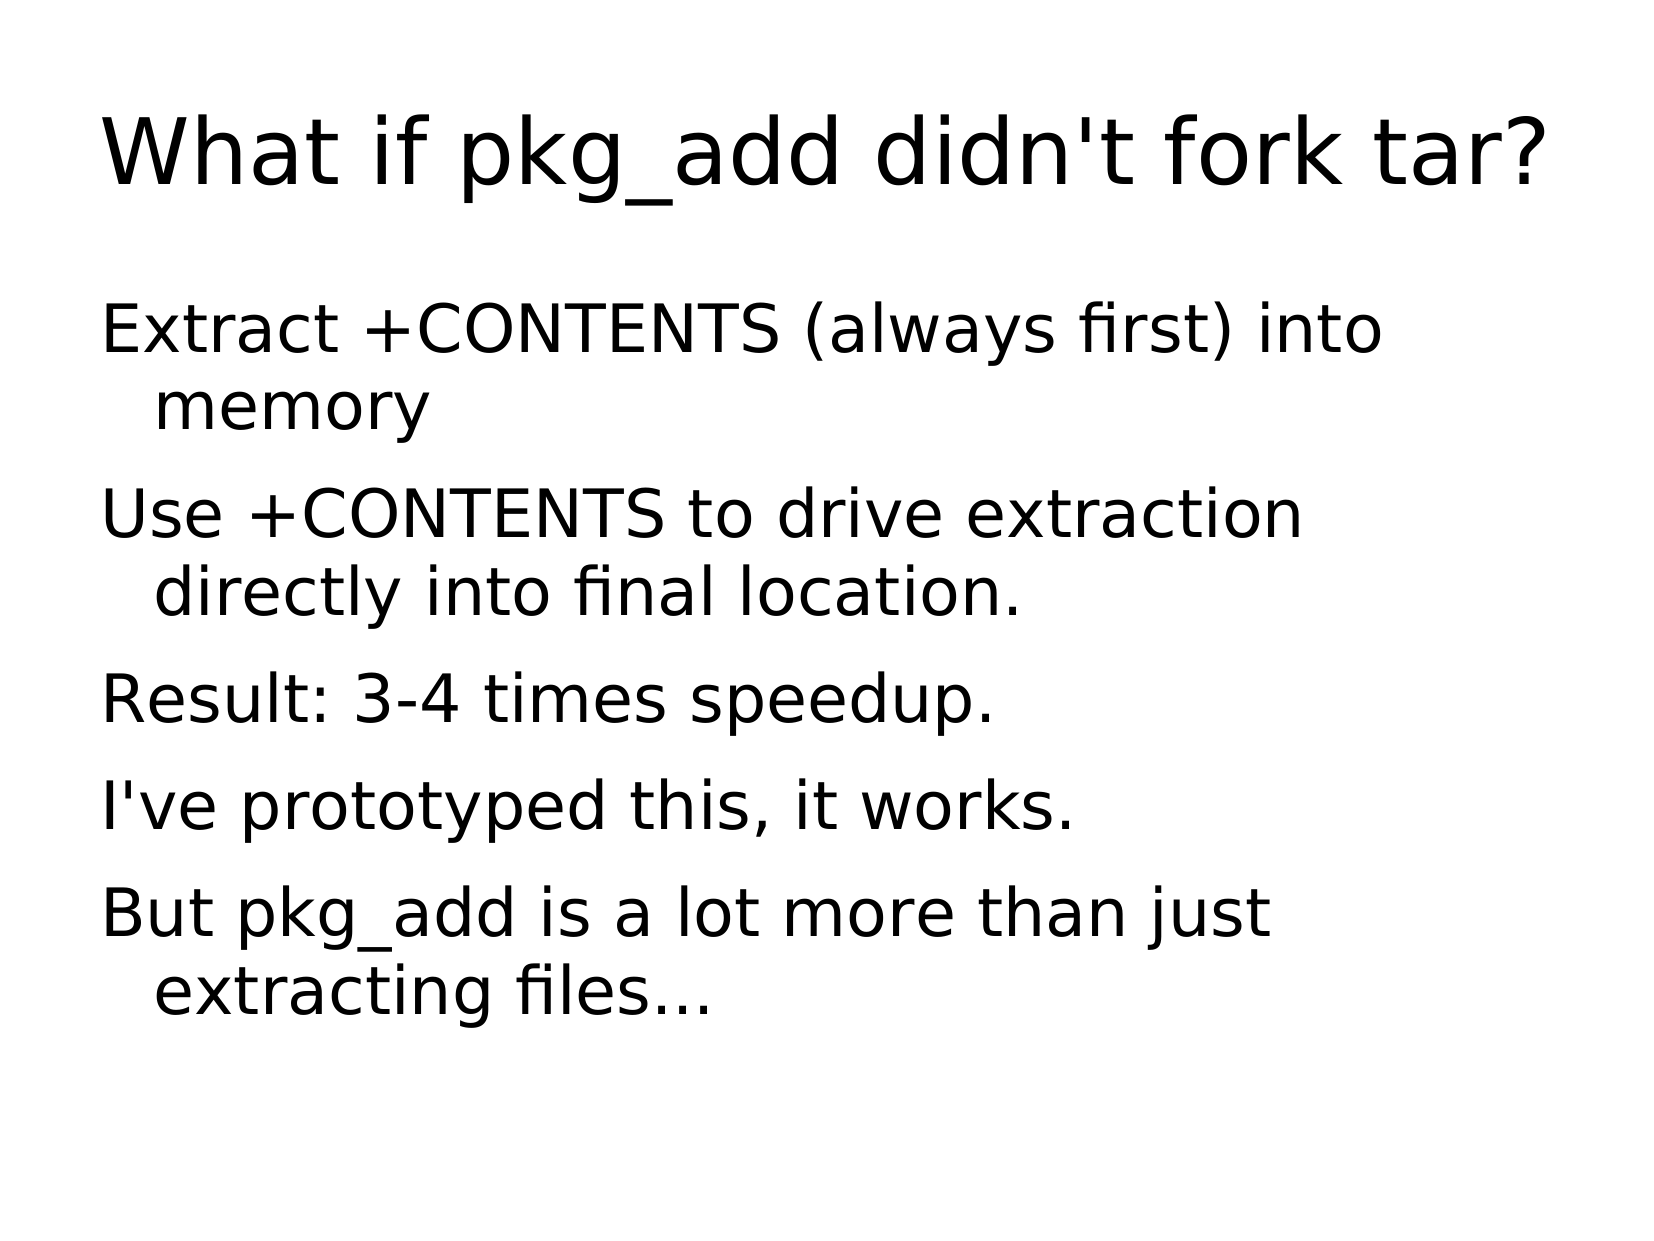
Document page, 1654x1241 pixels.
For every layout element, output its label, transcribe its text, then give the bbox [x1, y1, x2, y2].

list Extract +CONTENTS (always first) into memory Use +CONTENTS to drive extraction directly into final location. Result: 3-4 times speedup. I've prototyped this, it works. But pkg_add is a lot more than just extracting files... [82, 290, 1571, 1109]
title What if pkg_add didn't fork tar? [82, 56, 1571, 250]
